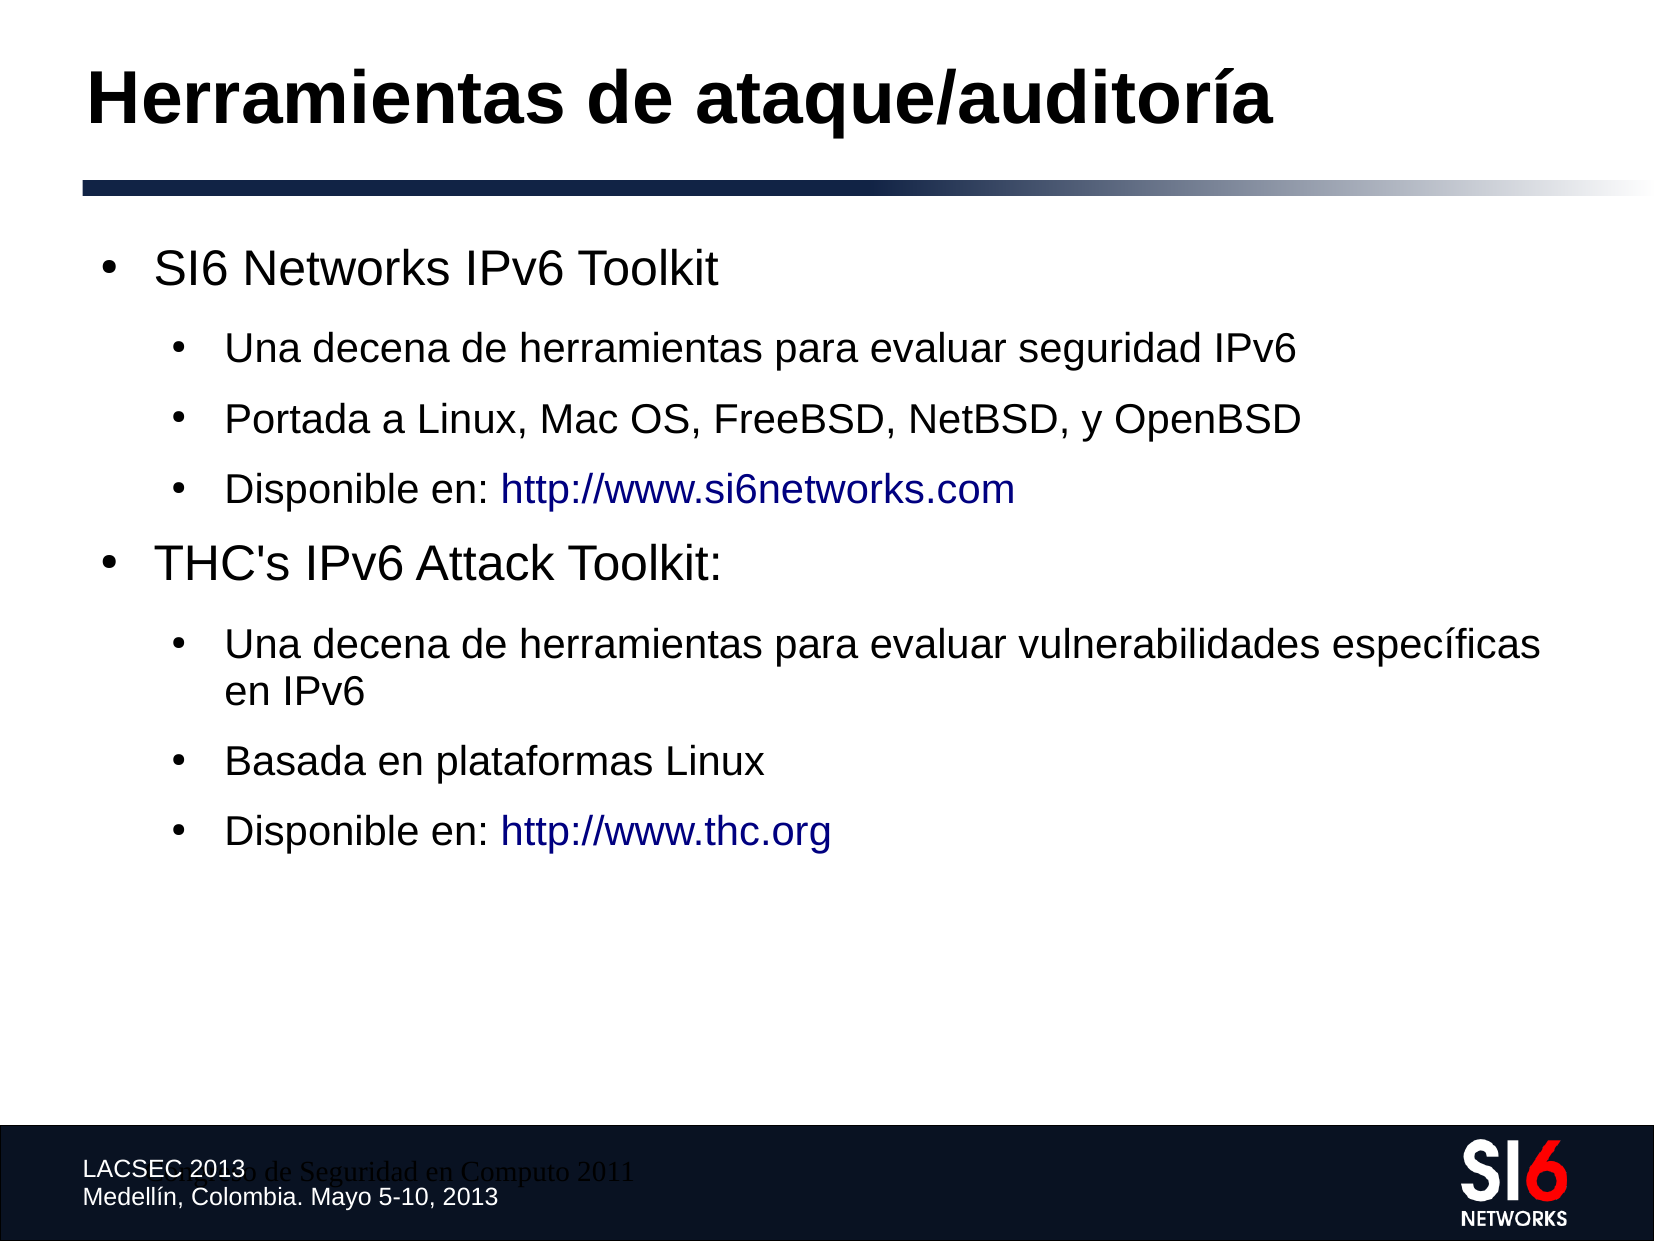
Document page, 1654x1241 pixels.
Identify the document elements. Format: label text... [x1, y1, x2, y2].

picture [1461, 1139, 1567, 1226]
list SI6 Networks IPv6 Toolkit Una decena de herramientas para evaluar seguridad IPv6 Portada a Linux, Mac OS, FreeBSD, NetBSD, y OpenBSD Disponible en: http://www.si6networks.com THC's IPv6 Attack Toolkit: Una decena de herramientas para evaluar vulnerabilidades específicas en IPv6 Basada en plataformas Linux Disponible en: http://www.thc.org [82, 240, 1571, 1059]
title Herramientas de ataque/auditoría [86, 30, 1576, 166]
